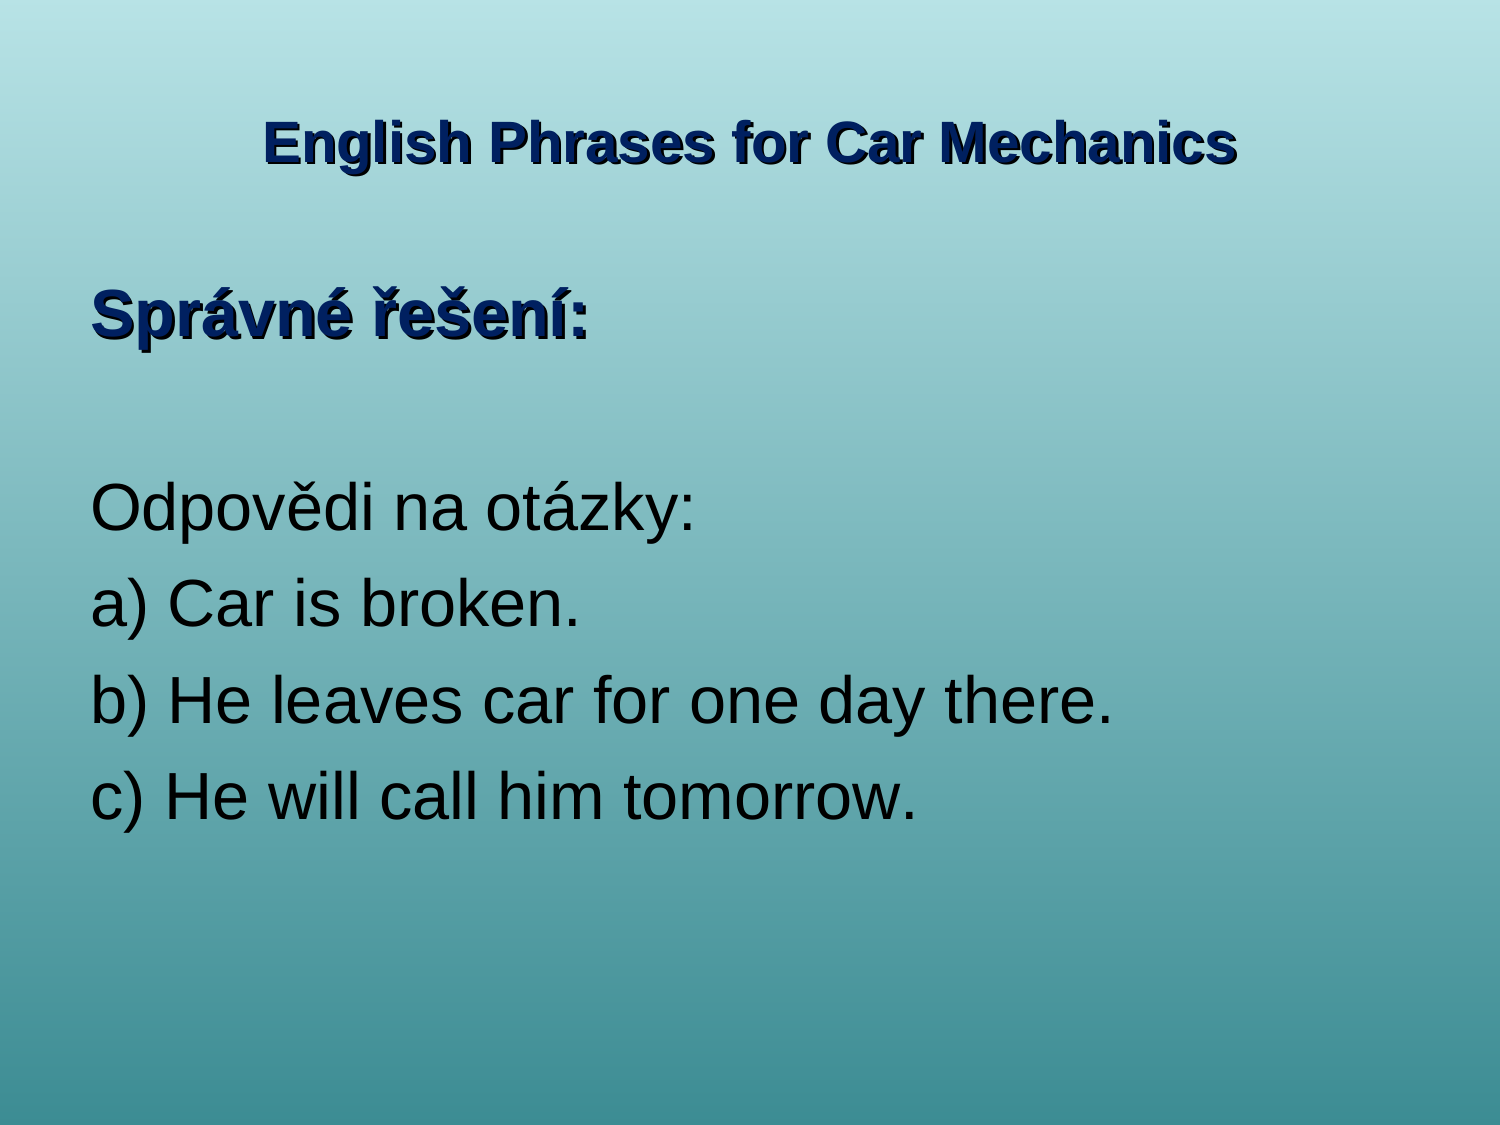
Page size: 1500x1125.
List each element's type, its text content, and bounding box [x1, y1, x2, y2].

list Správné řešení: Odpovědi na otázky: Car is broken. He leaves car for one day there. He will call him tomorrow. [75, 262, 1426, 1006]
title English Phrases for Car Mechanics [75, 45, 1426, 233]
